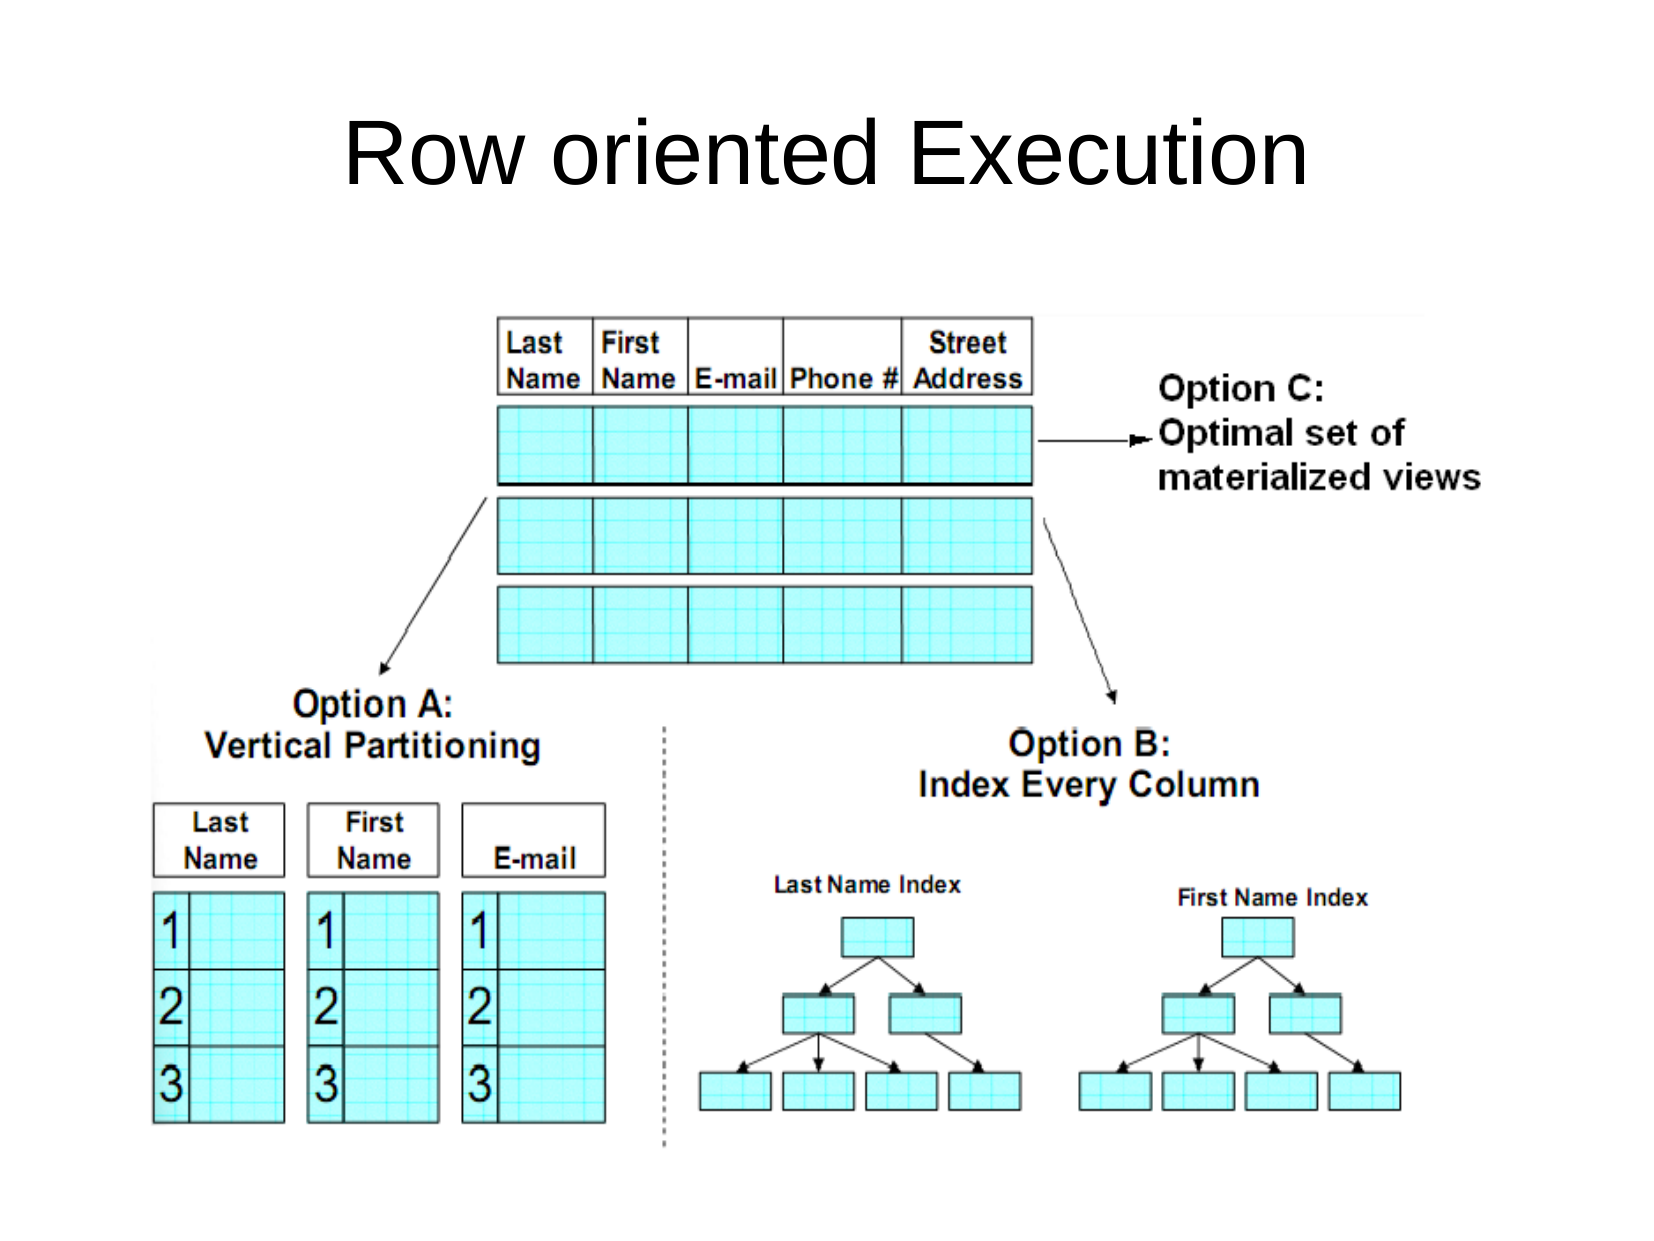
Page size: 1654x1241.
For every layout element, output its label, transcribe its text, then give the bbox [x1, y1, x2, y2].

title Row oriented Execution [82, 56, 1571, 250]
picture [141, 300, 1495, 1152]
